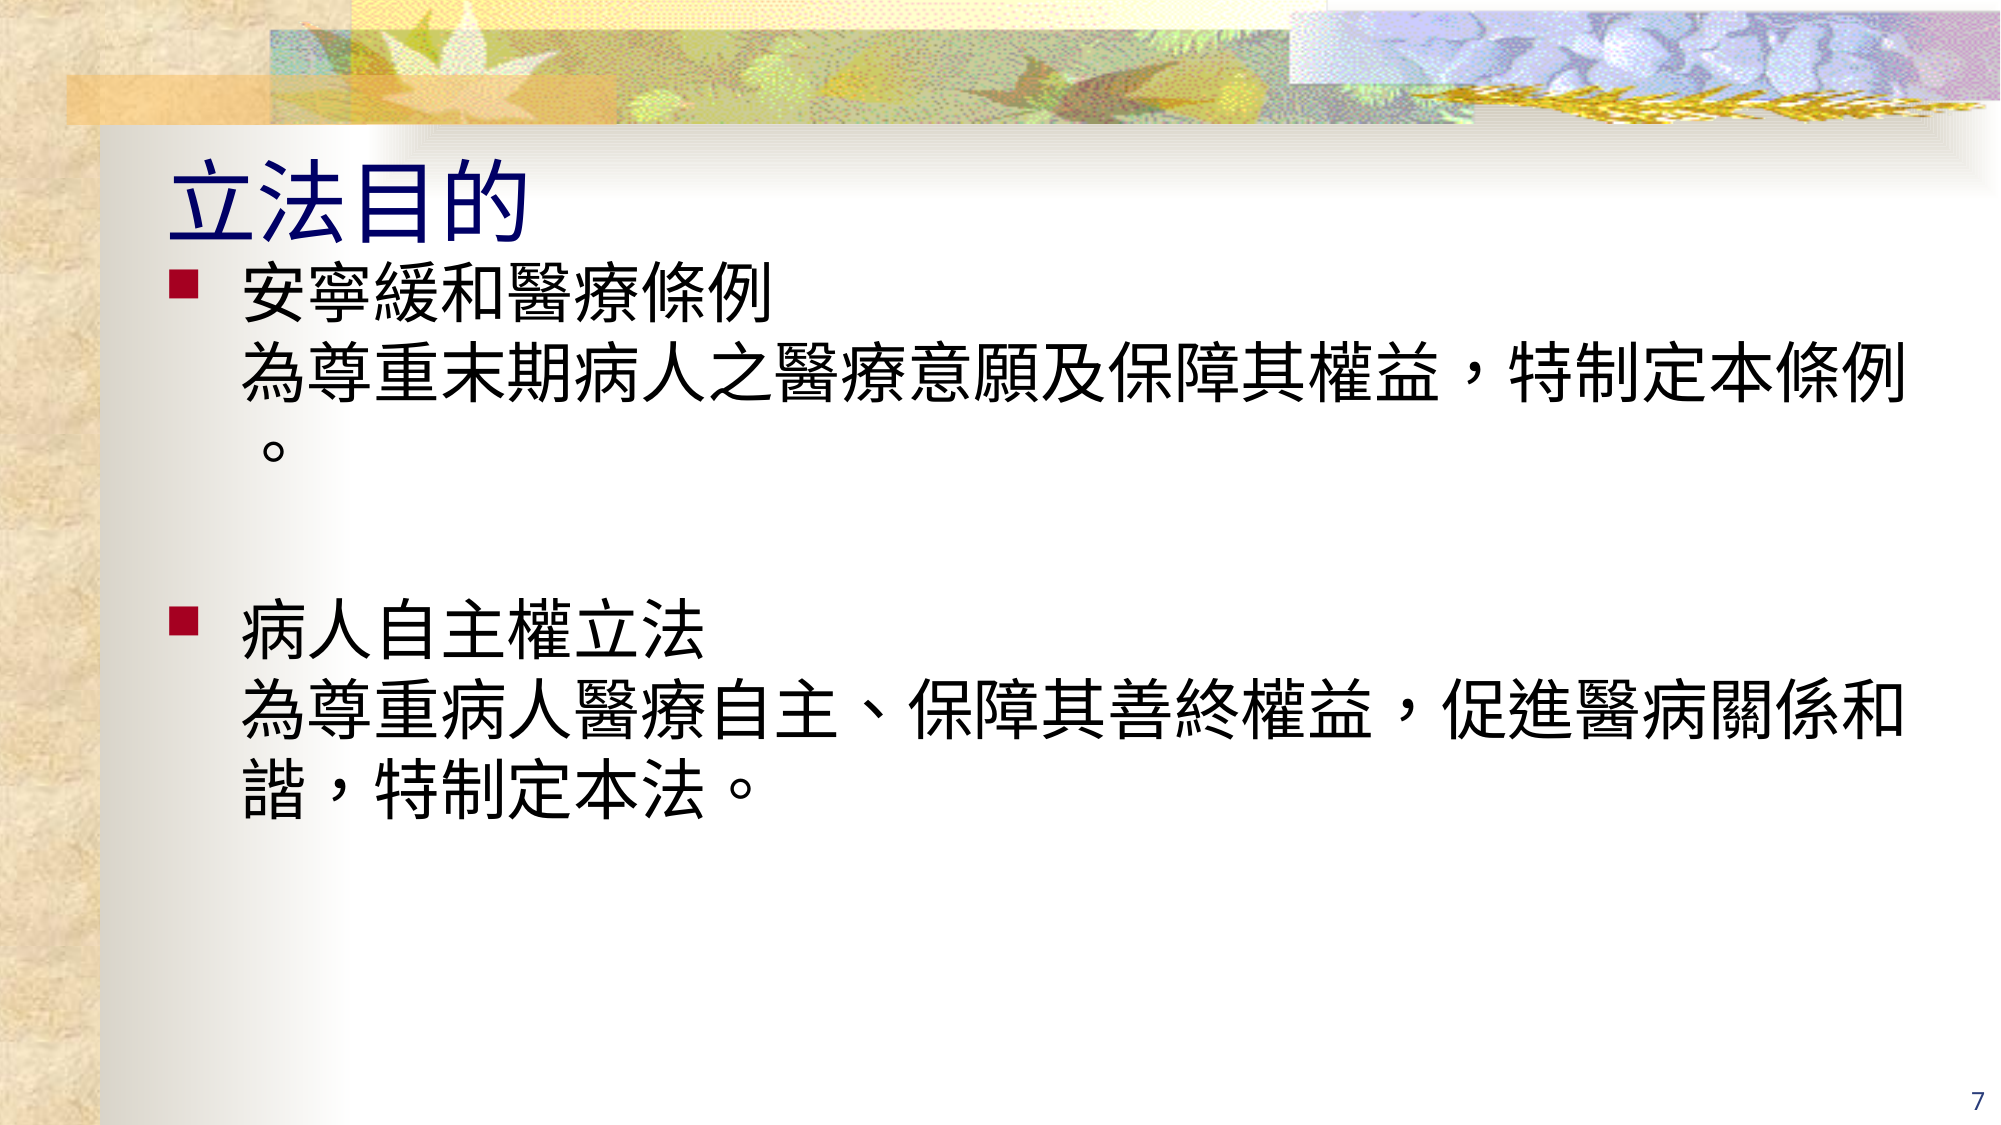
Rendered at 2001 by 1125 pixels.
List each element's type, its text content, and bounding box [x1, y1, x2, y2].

list 安寧緩和醫療條例 為尊重末期病人之醫療意願及保障其權益，特制定本條例。 病人自主權立法 為尊重病人醫療自主、保障其善終權益，促進醫病關係和諧，特制定本法。 [150, 243, 1934, 1020]
text_box <編號> [1799, 1052, 2001, 1125]
picture [0, 0, 2001, 1125]
title 立法目的 [150, 137, 1934, 232]
